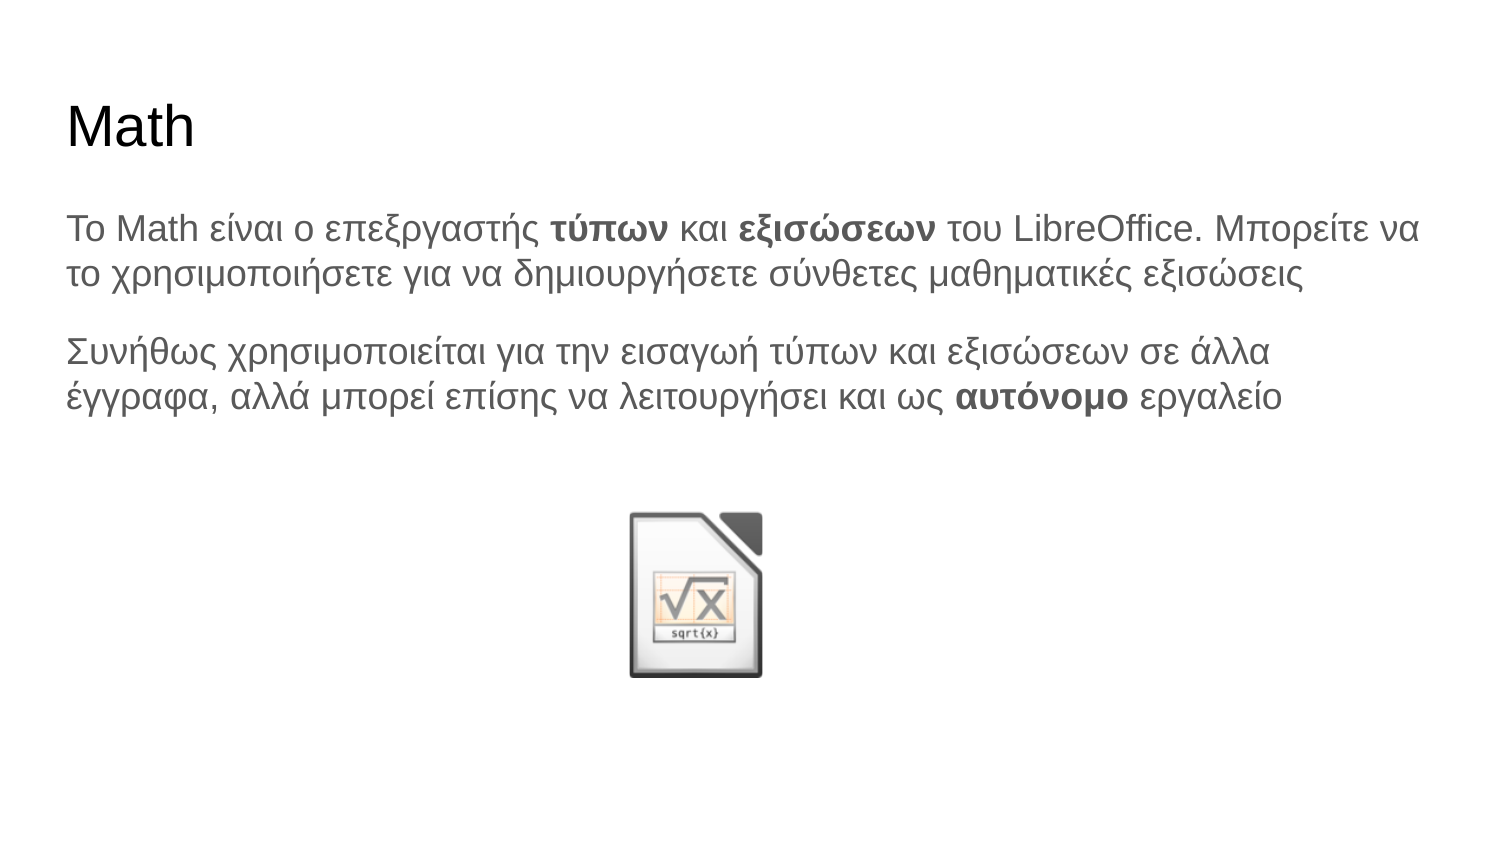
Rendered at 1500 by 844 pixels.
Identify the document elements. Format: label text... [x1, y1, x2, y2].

picture [629, 501, 763, 678]
title Math [51, 72, 1449, 167]
list Το Math είναι ο επεξργαστής τύπων και εξισώσεων του LibreOffice. Μπορείτε να το χρησιμοποιήσετε για να δημιουργήσετε σύνθετες μαθηματικές εξισώσεις Συνήθως χρησιμοποιείται για την εισαγωή τύπων και εξισώσεων σε άλλα έγγραφα, αλλά μπορεί επίσης να λειτουργήσει και ως αυτόνομο εργαλείο [51, 189, 1449, 750]
